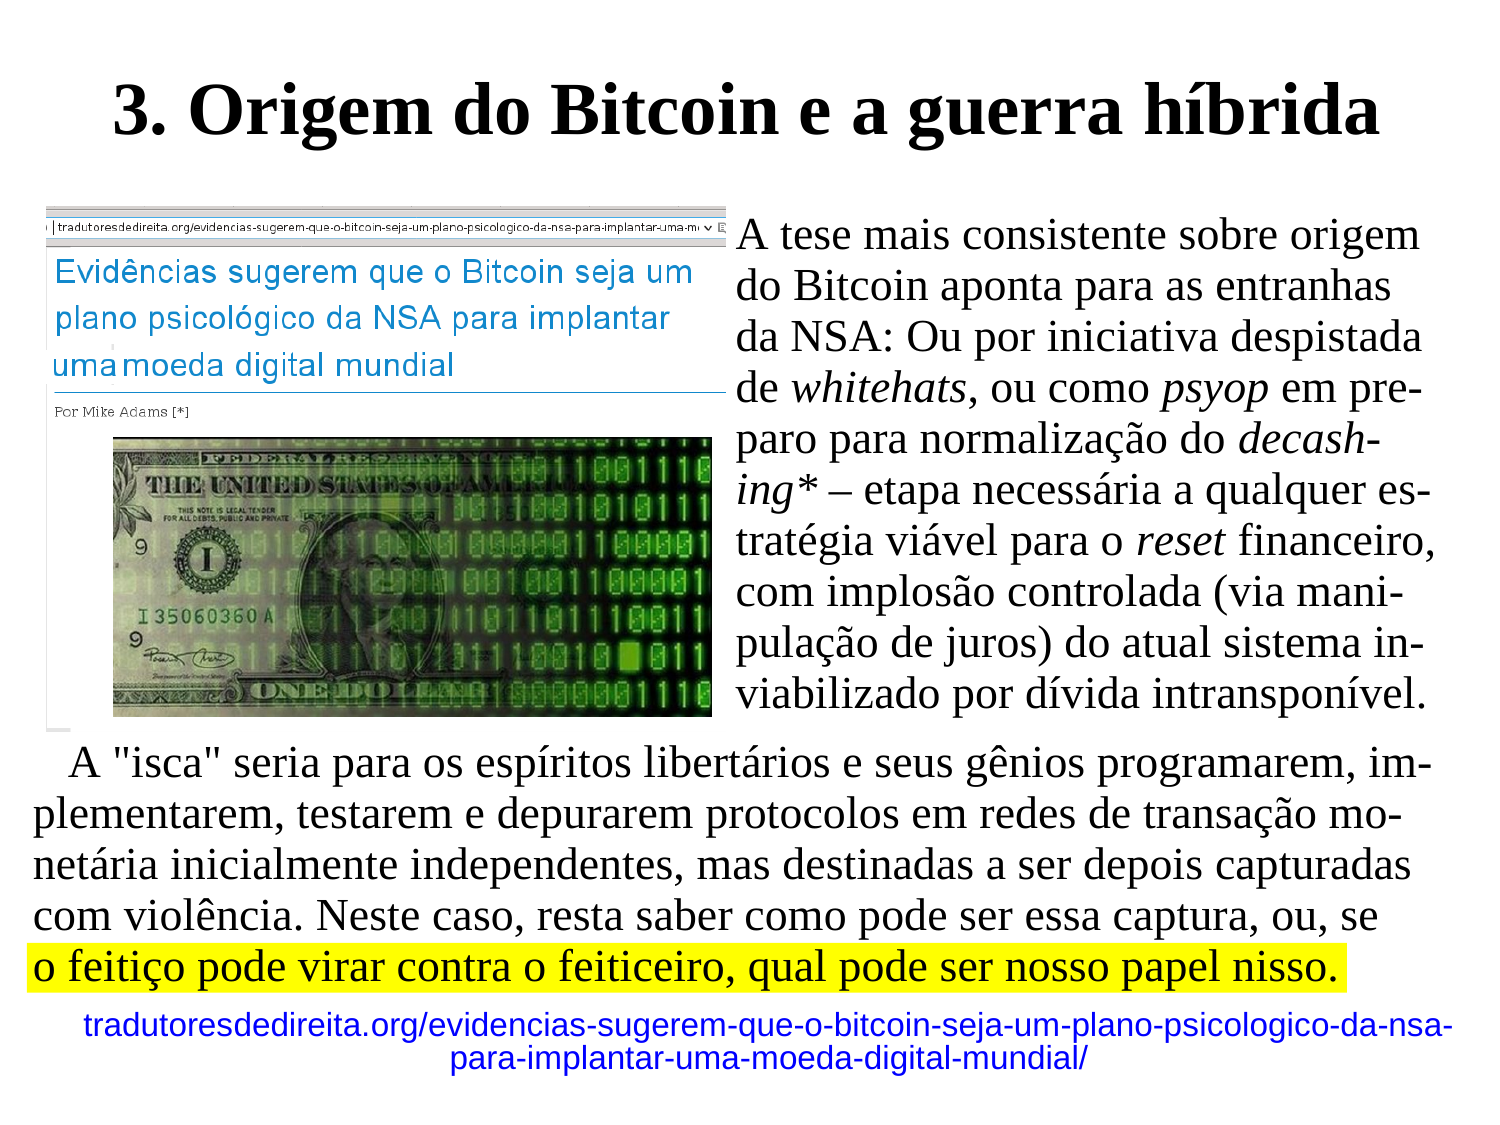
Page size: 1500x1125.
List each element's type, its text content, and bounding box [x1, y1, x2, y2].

text_box A tese mais consistente sobre origem do Bitcoin aponta para as entranhas da NSA: Ou por iniciativa despistada de whitehats, ou como psyop em pre- paro para normalização do decash-ing* – etapa necessária a qualquer es- tratégia viável para o reset financeiro, com implosão controlada (via mani- pulação de juros) do atual sistema in-viabilizado por dívida intransponível. A "isca" seria para os espíritos libertários e seus gênios programarem, im- plementarem, testarem e depurarem protocolos em redes de transação mo- netária inicialmente independentes, mas destinadas a ser depois capturadas com violência. Neste caso, resta saber como pode ser essa captura, ou, se o feitiço pode virar contra o feiticeiro, qual pode ser nosso papel nisso. [17, 200, 1464, 1102]
title 3. Origem do Bitcoin e a guerra híbrida [56, 18, 1438, 200]
text_box tradutoresdedireita.org/evidencias-sugerem-que-o-bitcoin-seja-um-plano-psicologico-da-nsa-para-implantar-uma-moeda-digital-mundial/ [25, 963, 1470, 1082]
picture [46, 206, 726, 732]
